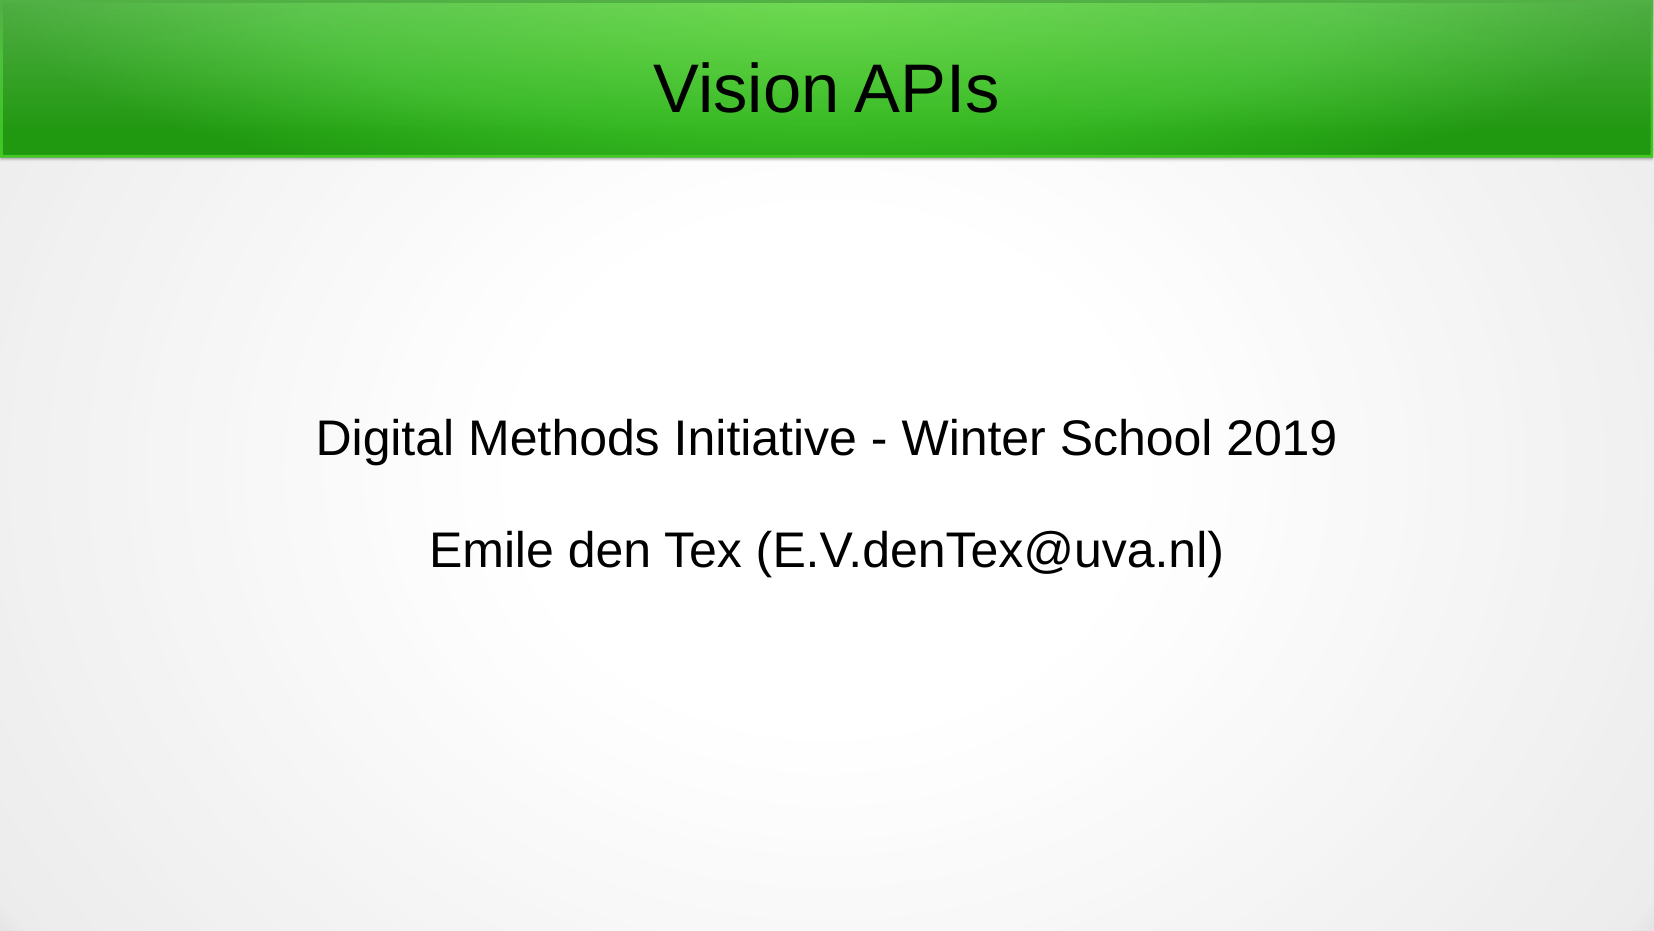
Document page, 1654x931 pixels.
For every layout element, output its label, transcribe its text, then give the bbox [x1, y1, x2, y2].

subtitle Digital Methods Initiative - Winter School 2019 Emile den Tex (E.V.denTex@uva.nl) [82, 224, 1571, 764]
title Vision APIs [82, 35, 1571, 142]
